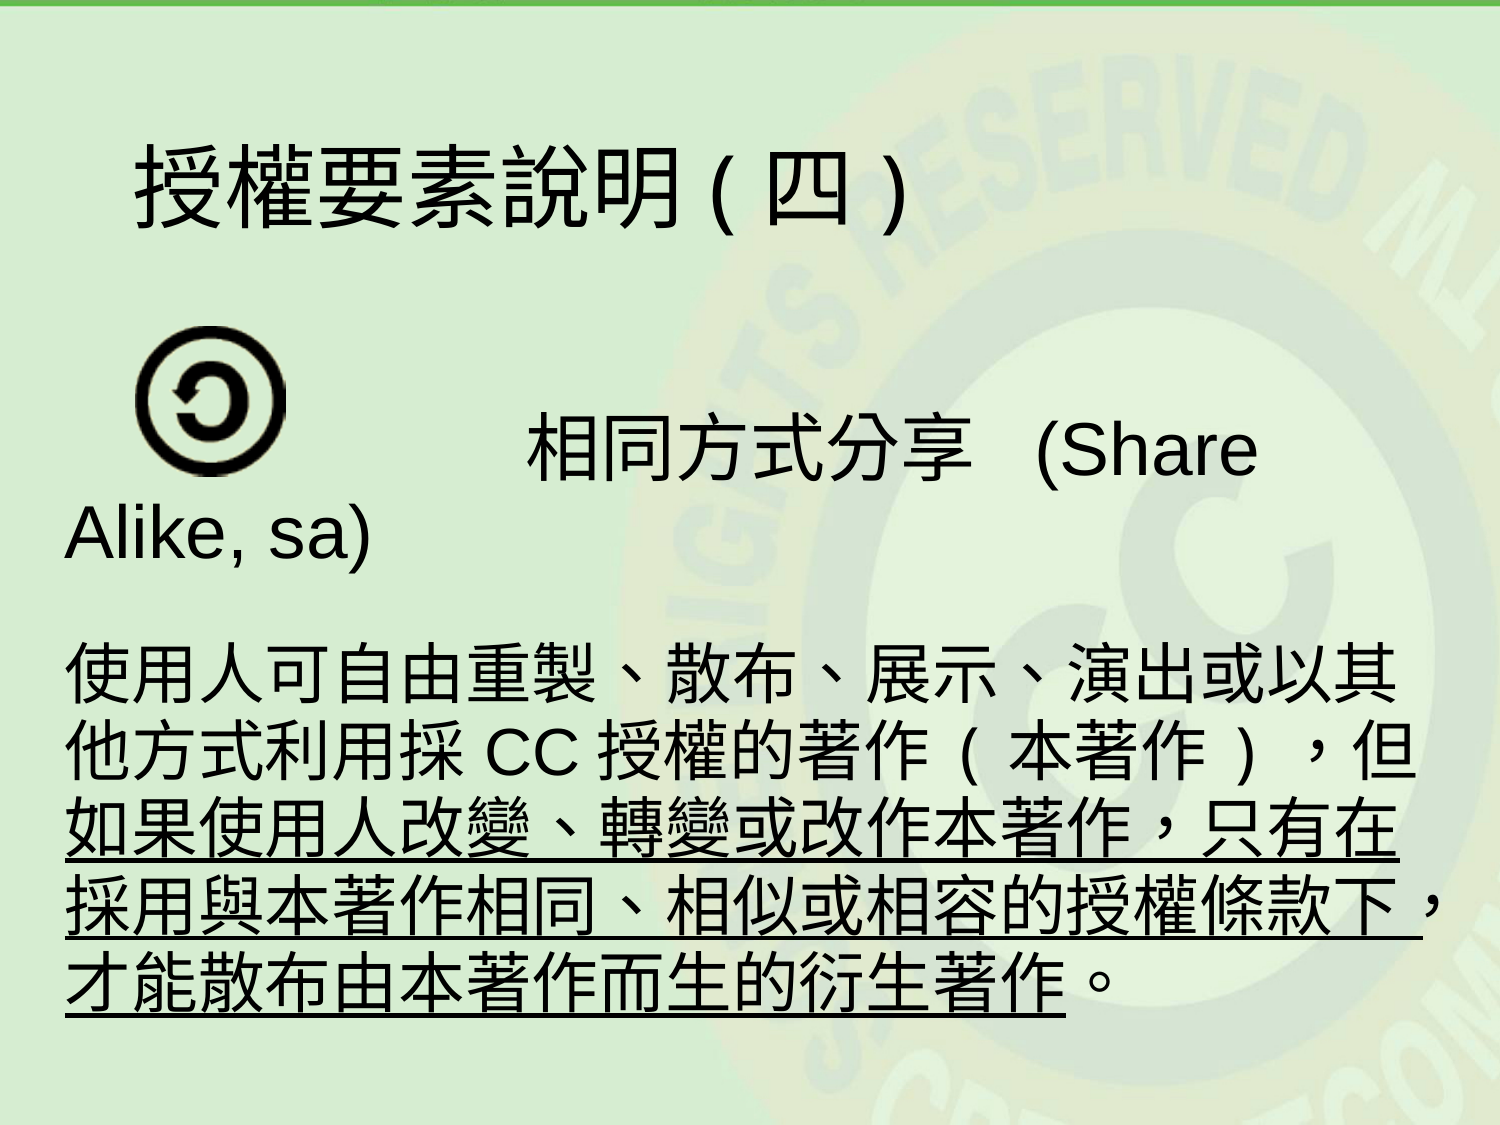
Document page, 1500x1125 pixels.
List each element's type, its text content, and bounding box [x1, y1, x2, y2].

picture [0, 0, 1500, 1125]
title 授權要素說明(四) [64, 119, 1340, 245]
subtitle 相同方式分享 (Share Alike, sa) 使用人可自由重製、散布、展示、演出或以其他方式利用採CC授權的著作(本著作)，但如果使用人改變、轉變或改作本著作，只有在採用與本著作相同、相似或相容的授權條款下，才能散布由本著作而生的衍生著作。 (授權條款不能同時包含「相同方式分享」及「禁止改作」此二要素，因為「相同方式分享」僅適用於衍生著作。) [49, 387, 1438, 1125]
